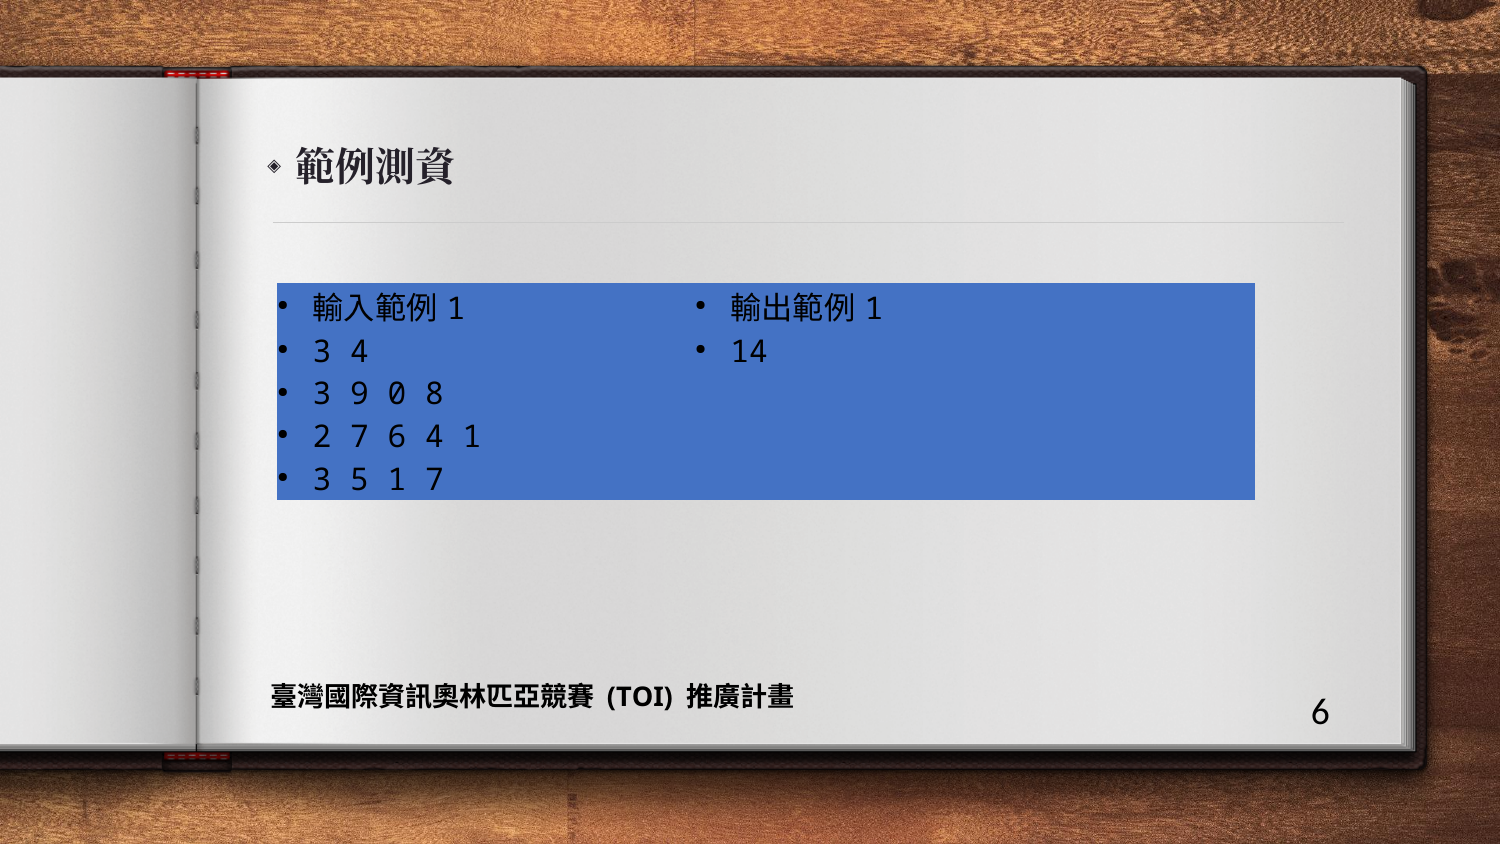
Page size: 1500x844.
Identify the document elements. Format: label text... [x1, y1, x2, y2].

text_box [1295, 672, 1386, 737]
table_header 輸出範例1 14 [695, 283, 1255, 500]
table_header 輸入範例1 3 4 3 9 0 8 2 7 6 4 1 3 5 1 7 [277, 283, 695, 500]
list 範例測資 [252, 126, 1194, 205]
